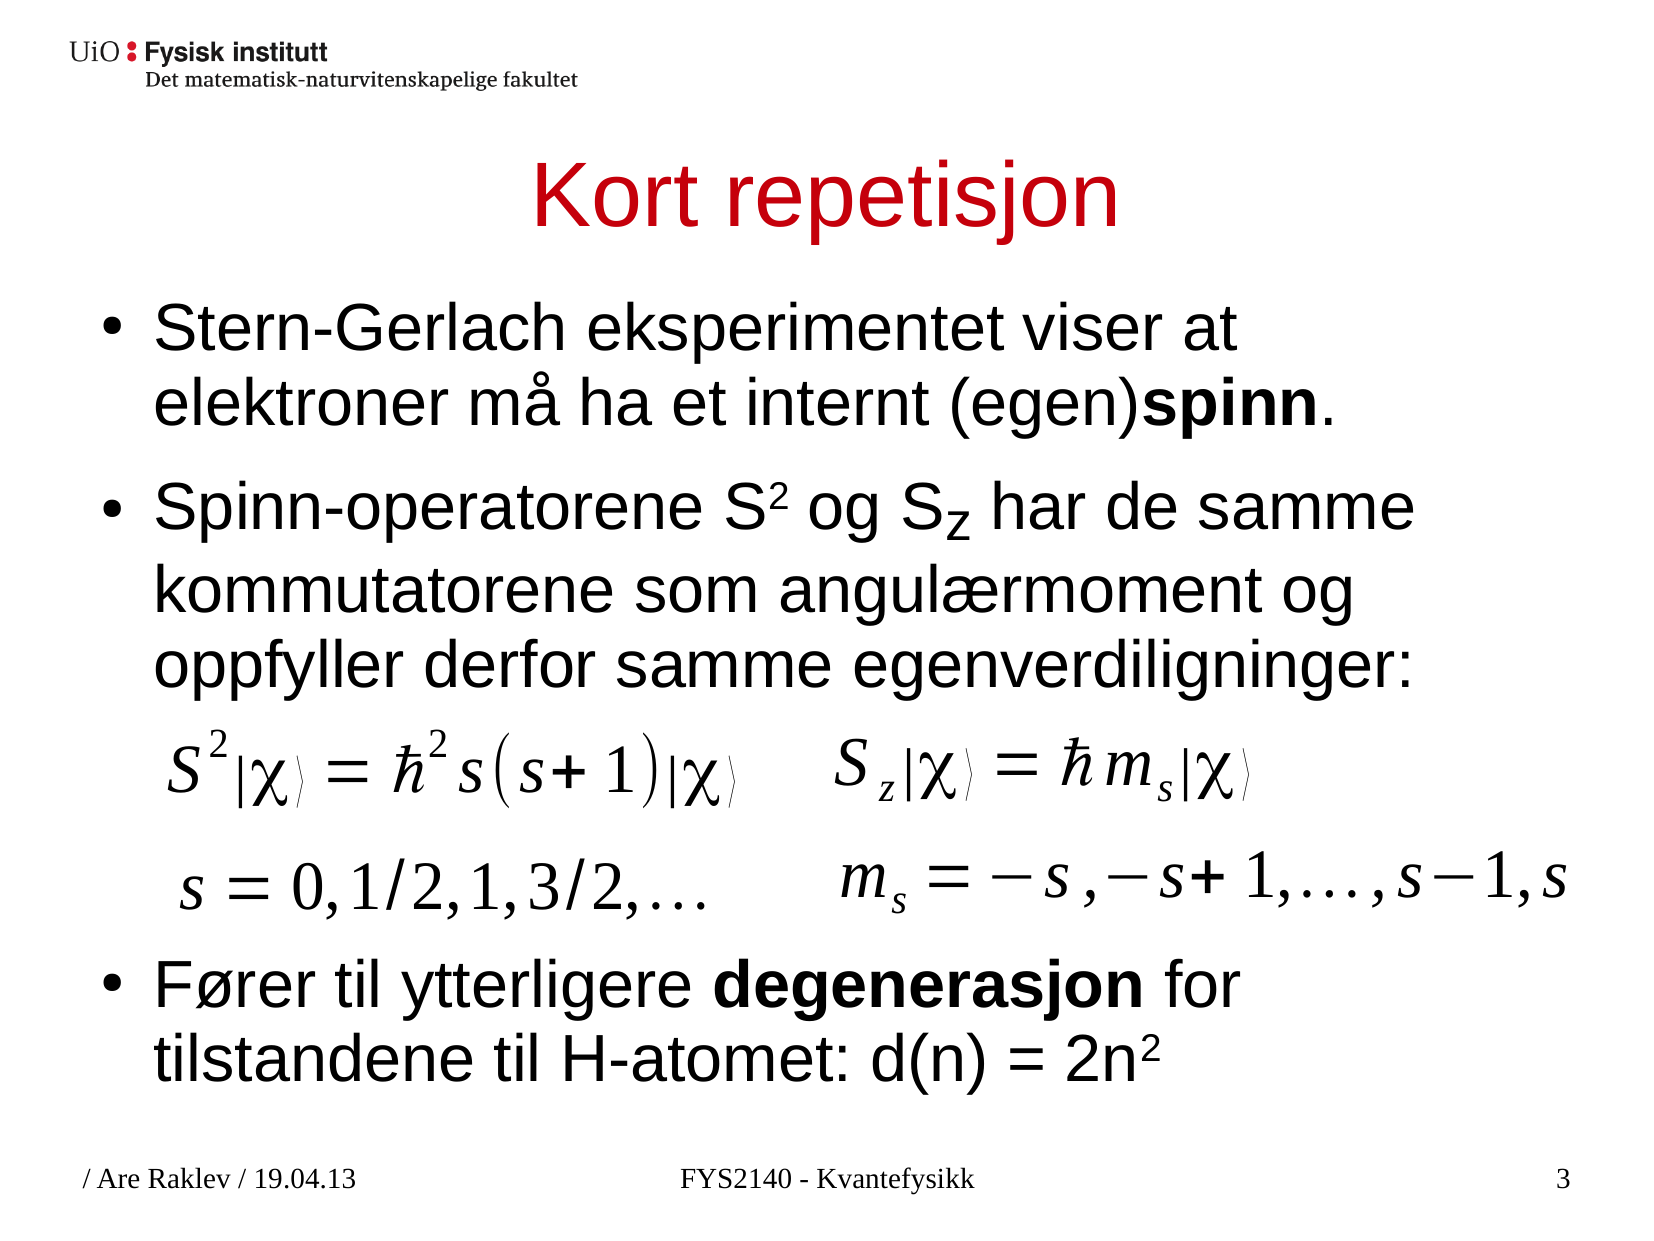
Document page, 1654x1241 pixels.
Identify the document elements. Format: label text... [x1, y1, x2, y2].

title Kort repetisjon [82, 90, 1571, 298]
picture [68, 37, 581, 93]
chart [157, 720, 745, 814]
chart [831, 835, 1575, 924]
chart [825, 720, 1260, 811]
list Stern-Gerlach eksperimentet viser at elektroner må ha et internt (egen)spinn. Spinn-operatorene S2 og Sz har de samme kommutatorene som angulærmoment og oppfyller derfor samme egenverdiligninger: Fører til ytterligere degenerasjon for tilstandene til H-atomet: d(n) = 2n2 [82, 290, 1538, 1096]
chart [170, 847, 718, 925]
